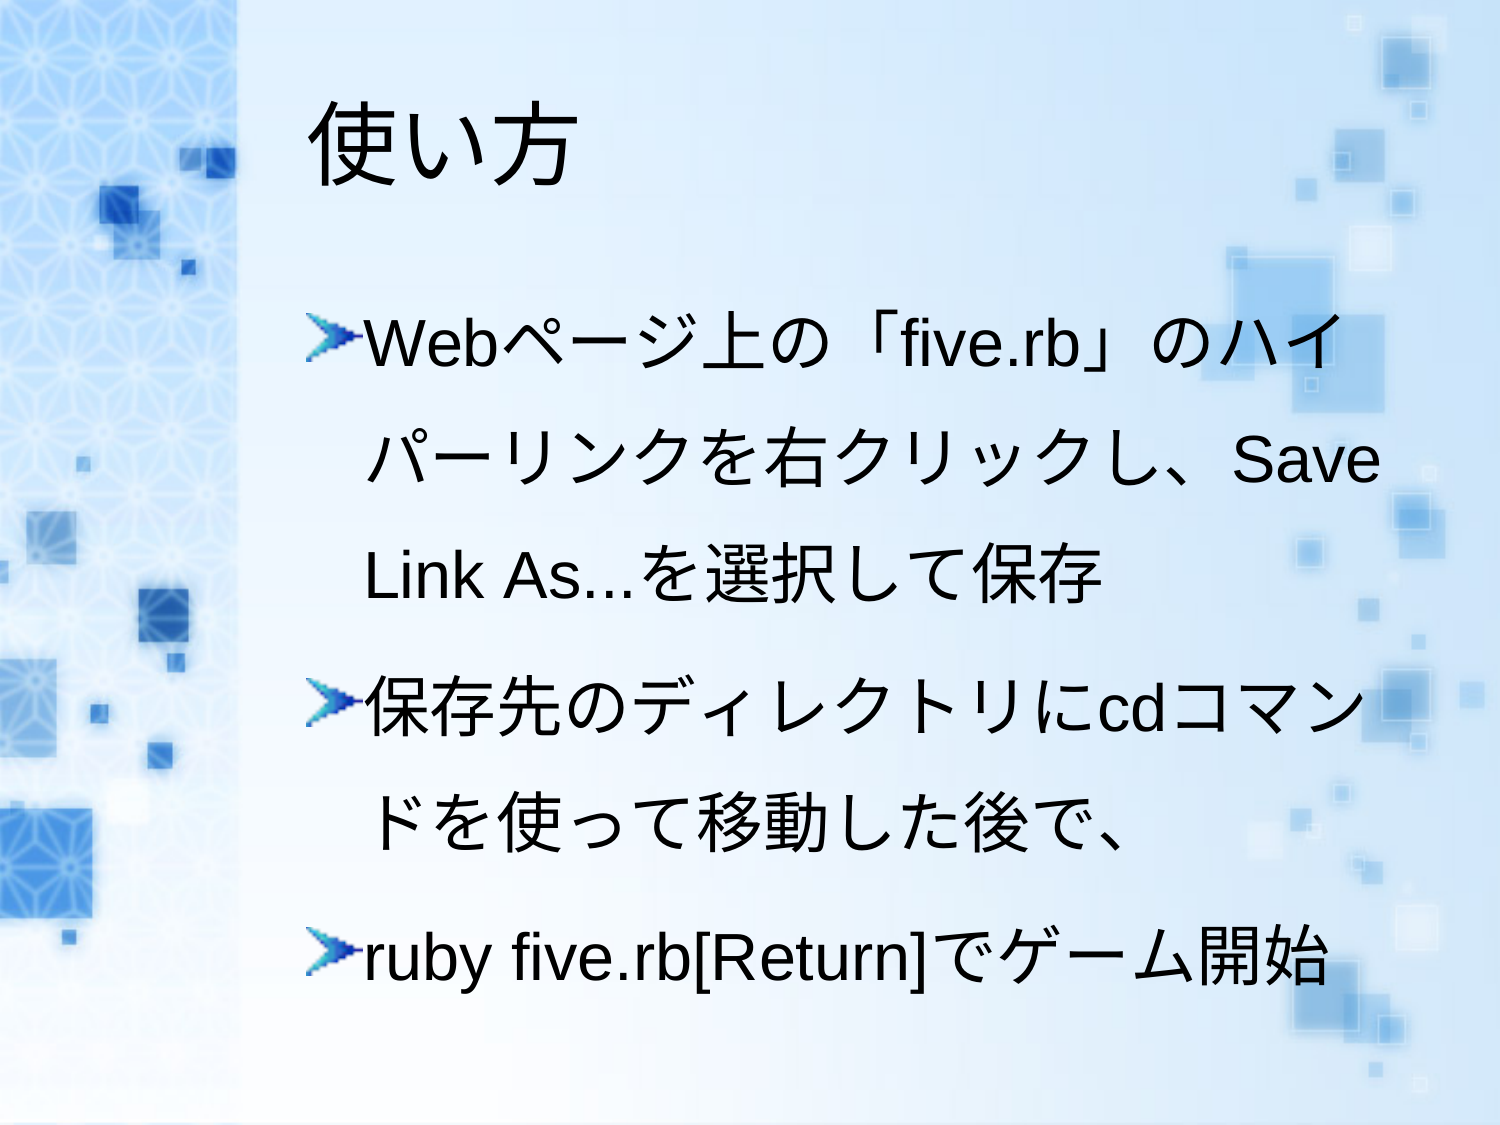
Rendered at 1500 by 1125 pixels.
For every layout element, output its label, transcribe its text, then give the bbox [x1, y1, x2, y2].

picture [0, 0, 1500, 1125]
title 使い方 [292, 45, 1426, 233]
list Webページ上の「five.rb」のハイパーリンクを右クリックし、Save Link As...を選択して保存 保存先のディレクトリにcdコマンドを使って移動した後で、 ruby five.rb[Return]でゲーム開始 [292, 262, 1426, 1006]
